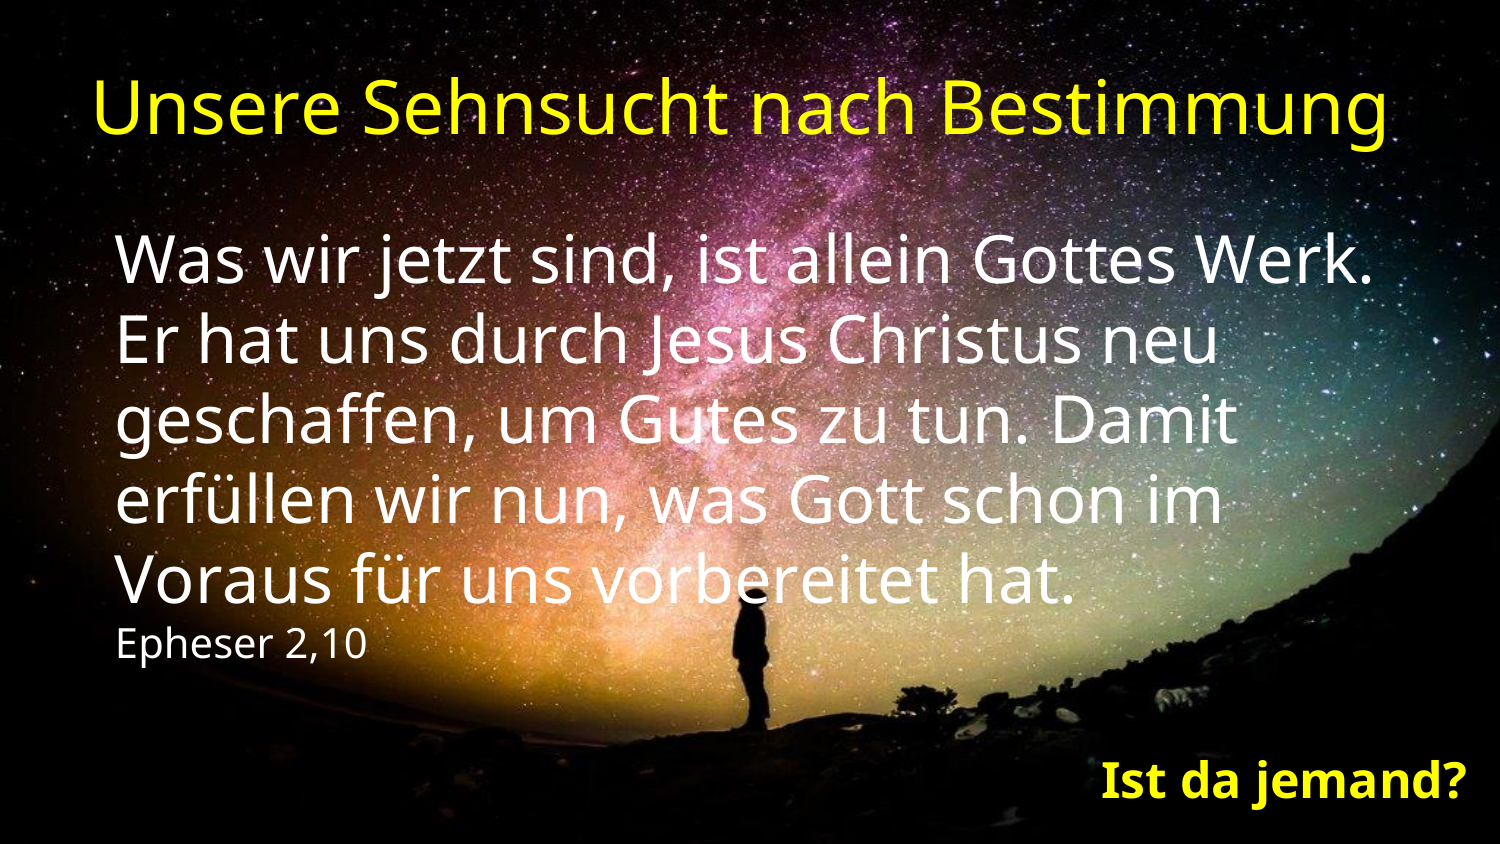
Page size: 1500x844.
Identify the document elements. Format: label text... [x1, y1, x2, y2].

title Unsere Sehnsucht nach Bestimmung [75, 33, 1471, 175]
text_box Ist da jemand? [1021, 740, 1483, 817]
list [76, 185, 1427, 777]
text_box Was wir jetzt sind, ist allein Gottes Werk. Er hat uns durch Jesus Christus neu geschaffen, um Gutes zu tun. Damit erfüllen wir nun, was Gott schon im Voraus für uns vorbereitet hat. Epheser 2,10 [100, 209, 1471, 675]
picture [0, 0, 1500, 844]
